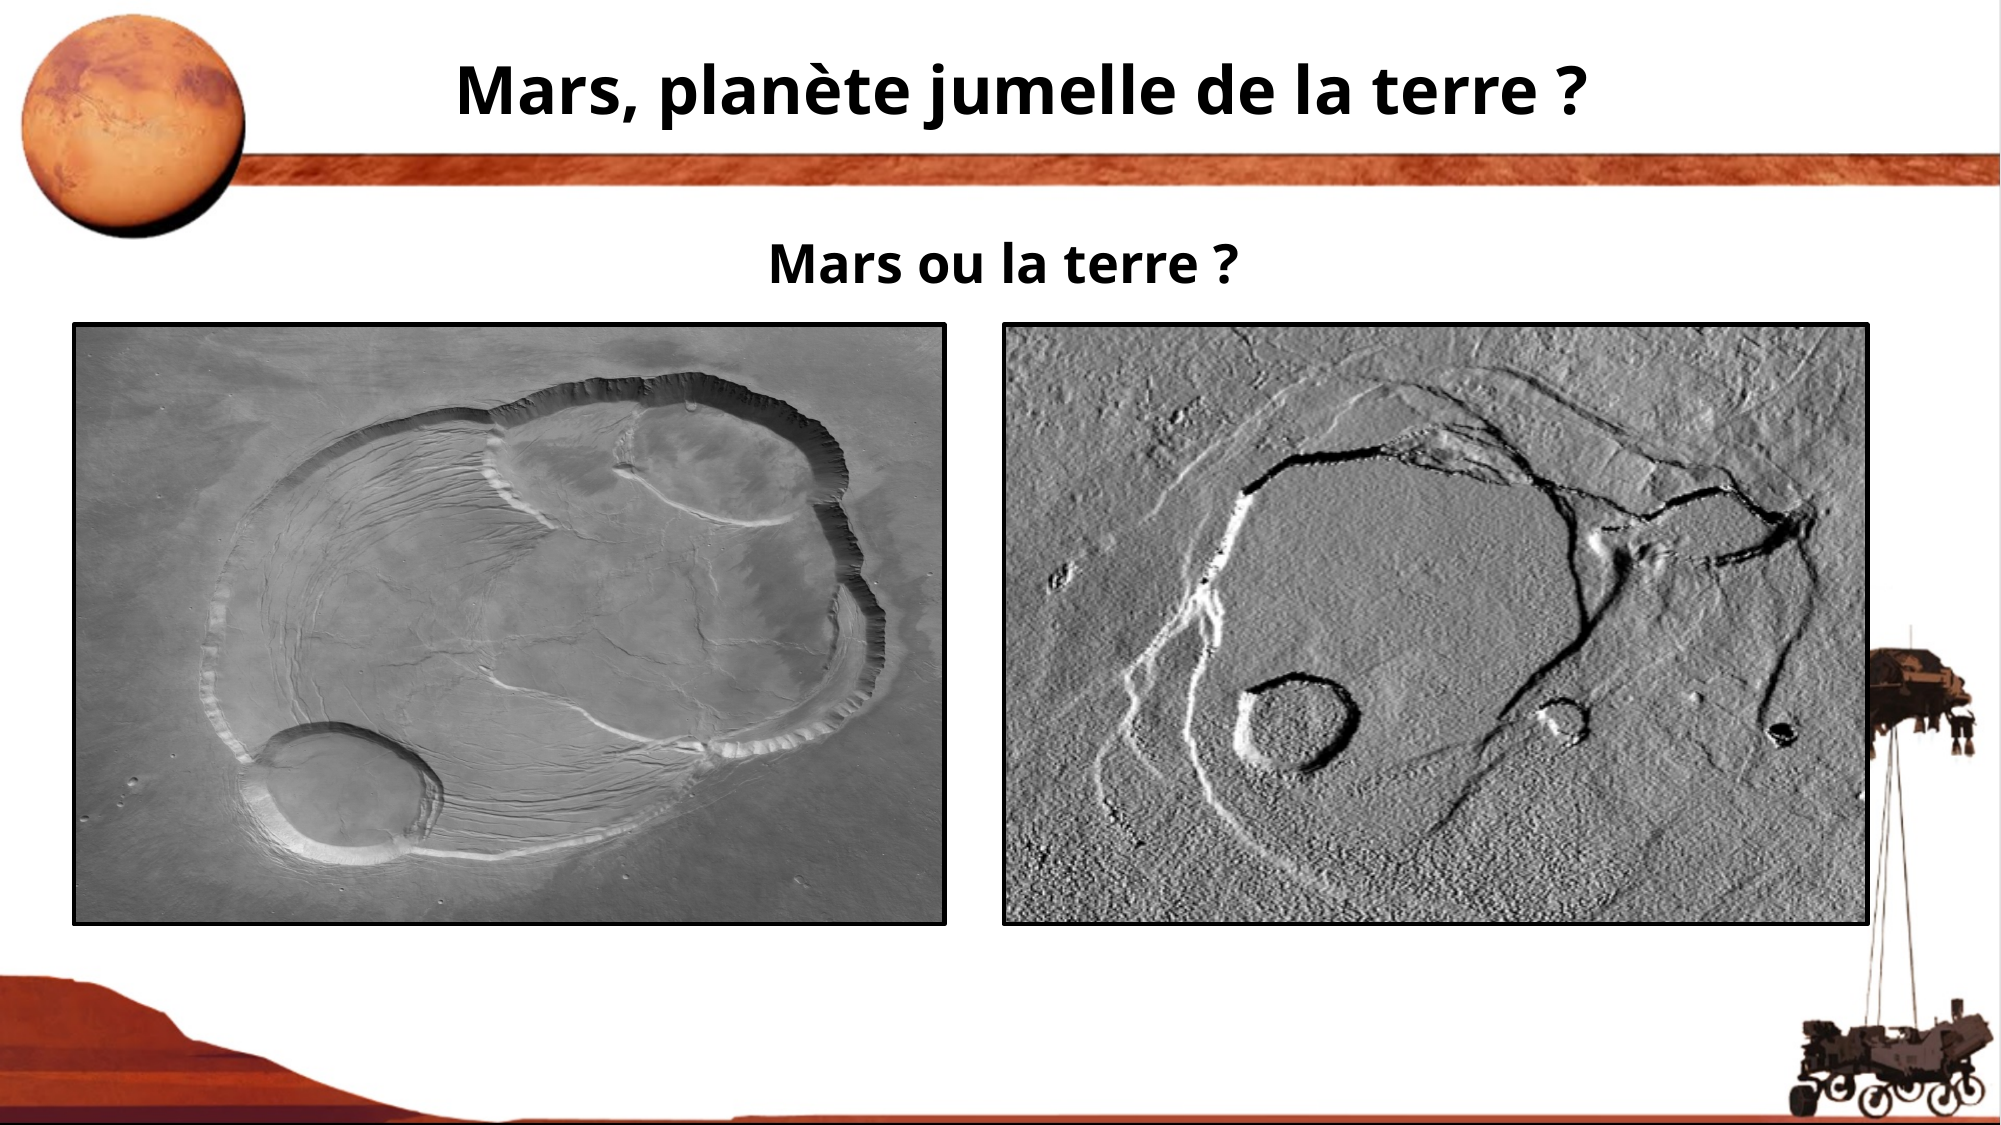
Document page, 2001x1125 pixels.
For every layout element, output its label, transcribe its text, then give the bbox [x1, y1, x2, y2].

picture [0, 0, 2001, 1125]
text_box Mars, planète jumelle de la terre ? [253, 40, 1789, 149]
text_box Mars ou la terre ? [29, 221, 1978, 313]
